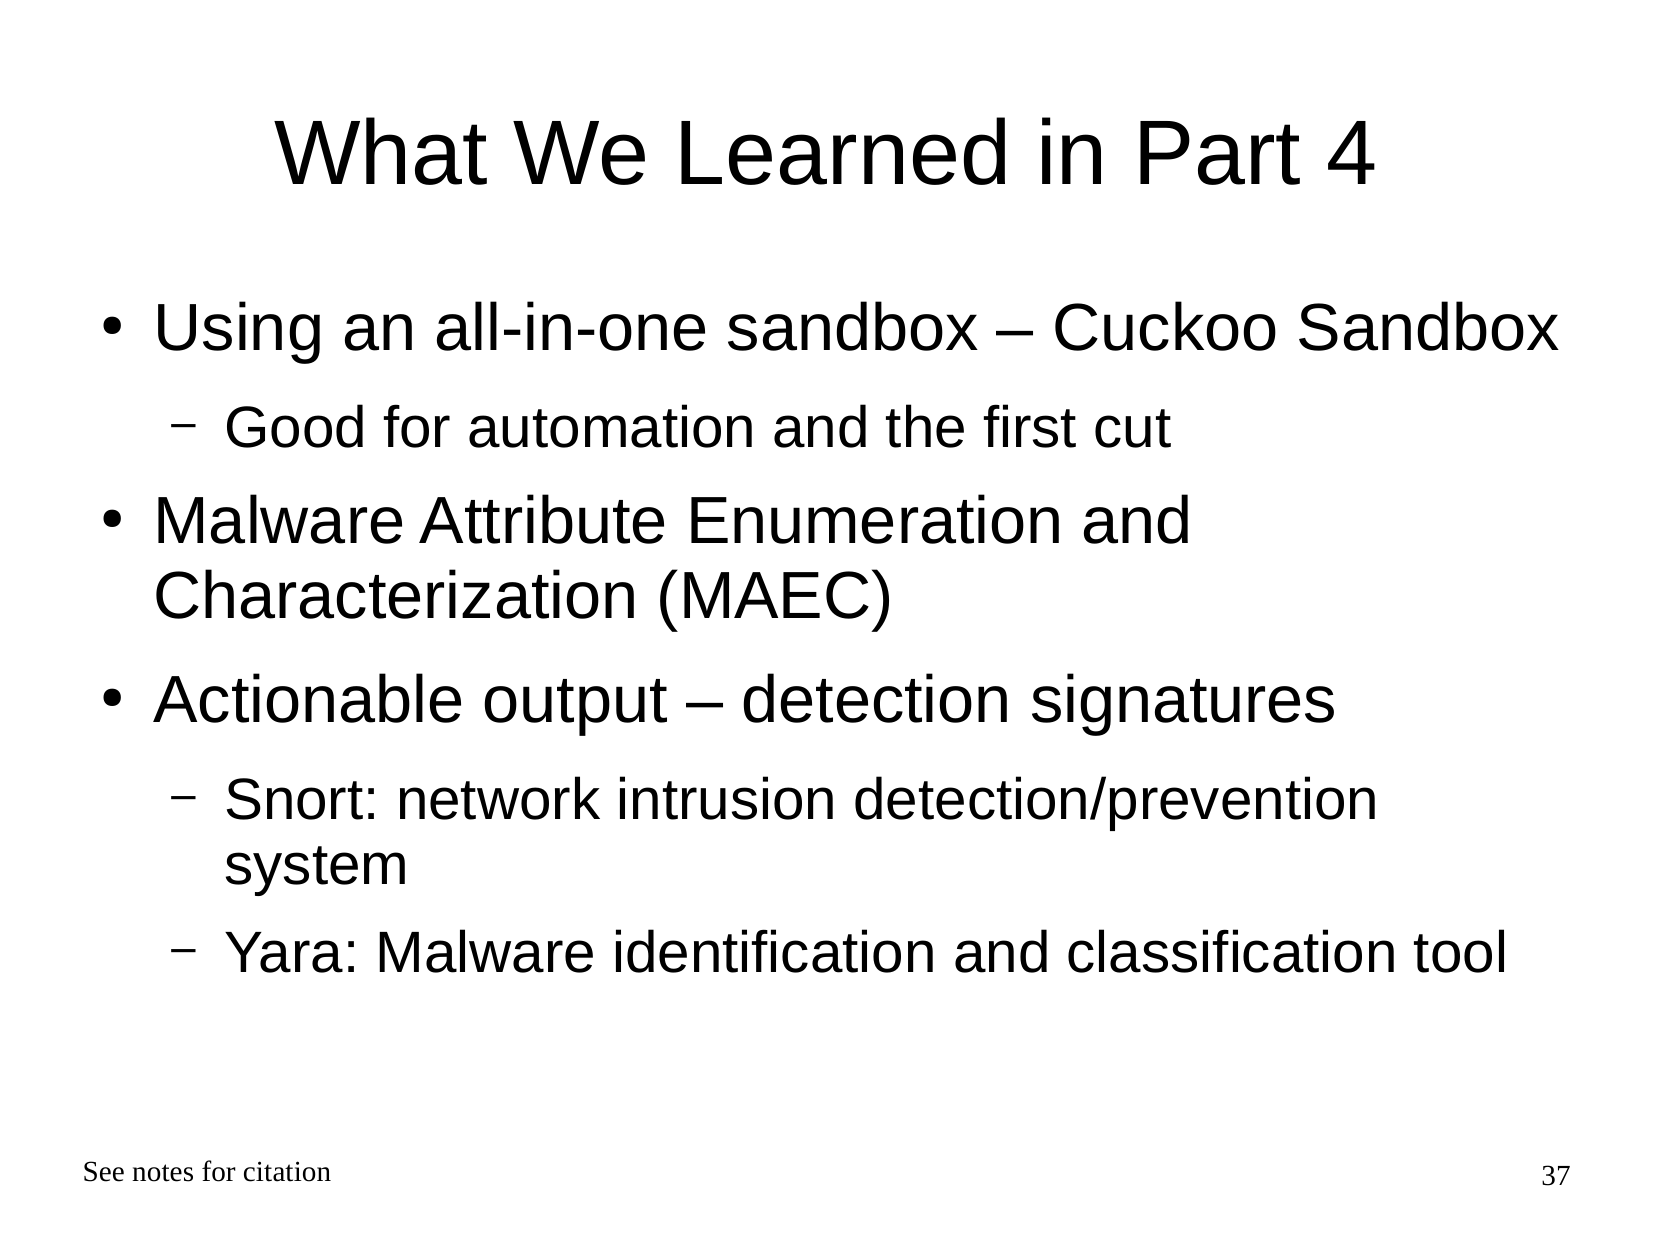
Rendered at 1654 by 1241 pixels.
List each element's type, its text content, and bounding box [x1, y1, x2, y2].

title What We Learned in Part 4 [82, 49, 1571, 257]
list Using an all-in-one sandbox – Cuckoo Sandbox Good for automation and the first cut Malware Attribute Enumeration and Characterization (MAEC) Actionable output – detection signatures Snort: network intrusion detection/prevention system Yara: Malware identification and classification tool [82, 290, 1576, 1126]
